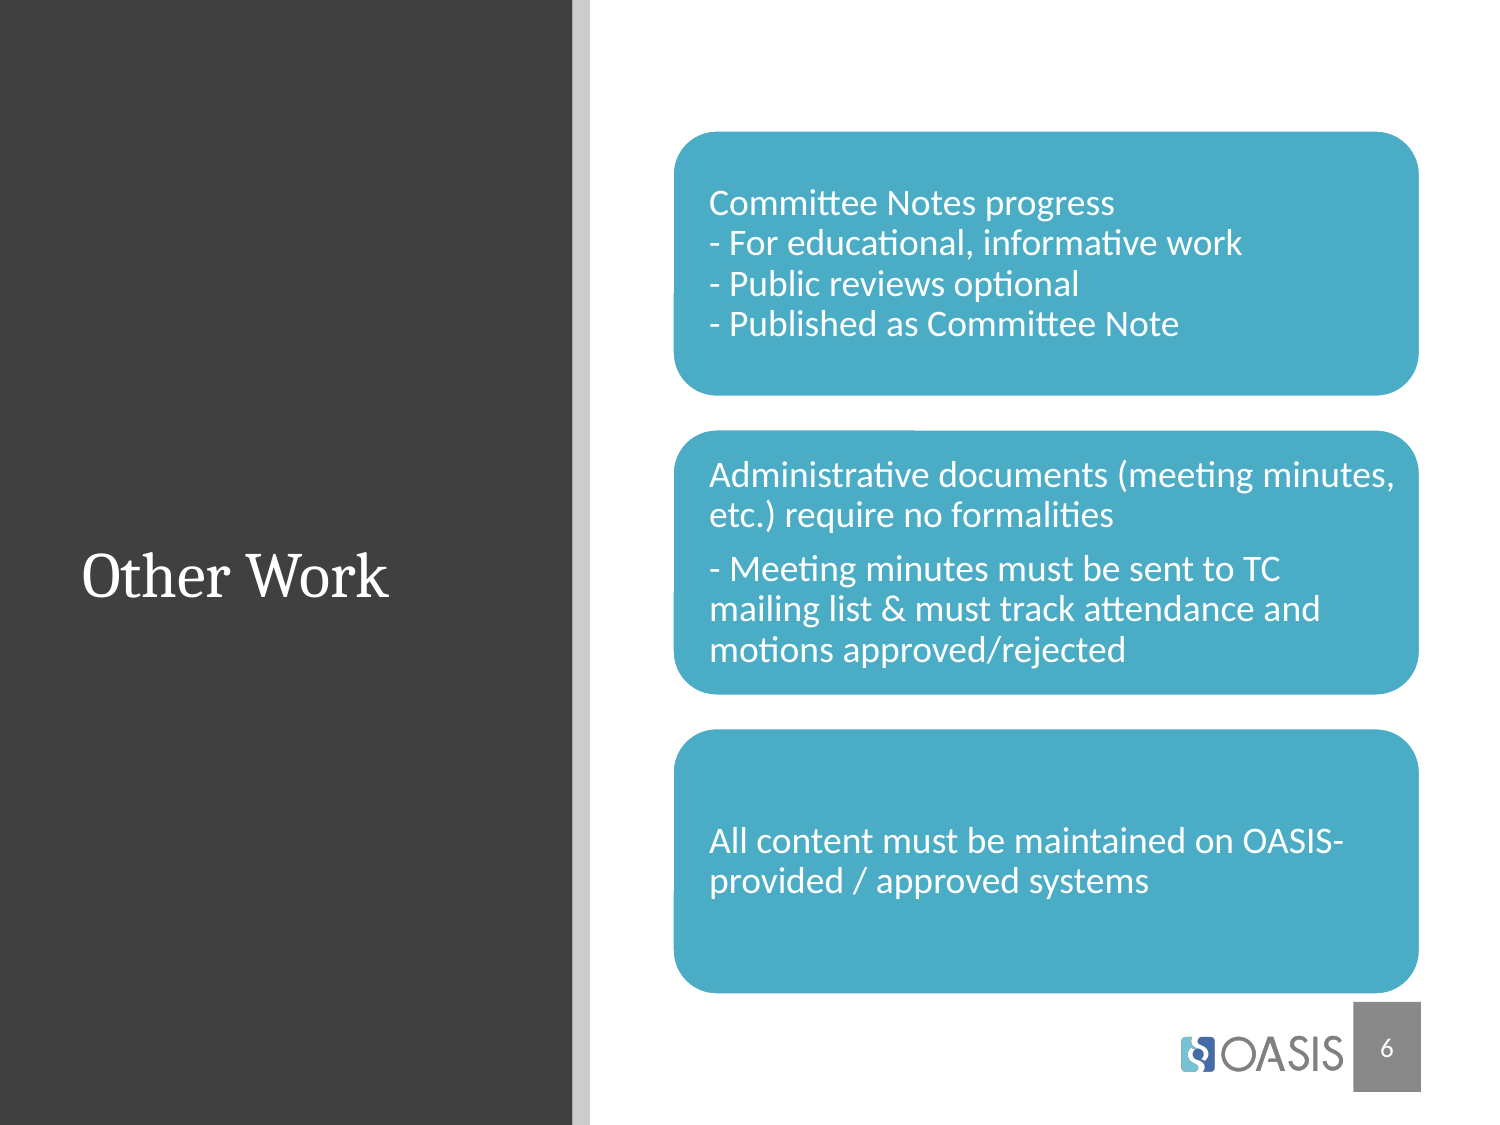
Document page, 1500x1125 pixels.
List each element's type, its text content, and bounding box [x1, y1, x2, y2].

picture [1170, 1033, 1354, 1074]
slide_number <number> [1353, 1001, 1421, 1092]
text_box All content must be maintained on OASIS-provided / approved systems [671, 727, 1421, 996]
title Other Work [67, 133, 554, 1020]
text_box [0, 0, 590, 1125]
text_box Administrative documents (meeting minutes, etc.) require no formalities - Meeting minutes must be sent to TC mailing list & must track attendance and motions approved/rejected [671, 428, 1421, 697]
text_box Committee Notes progress - For educational, informative work - Public reviews optional - Published as Committee Note [671, 129, 1421, 398]
